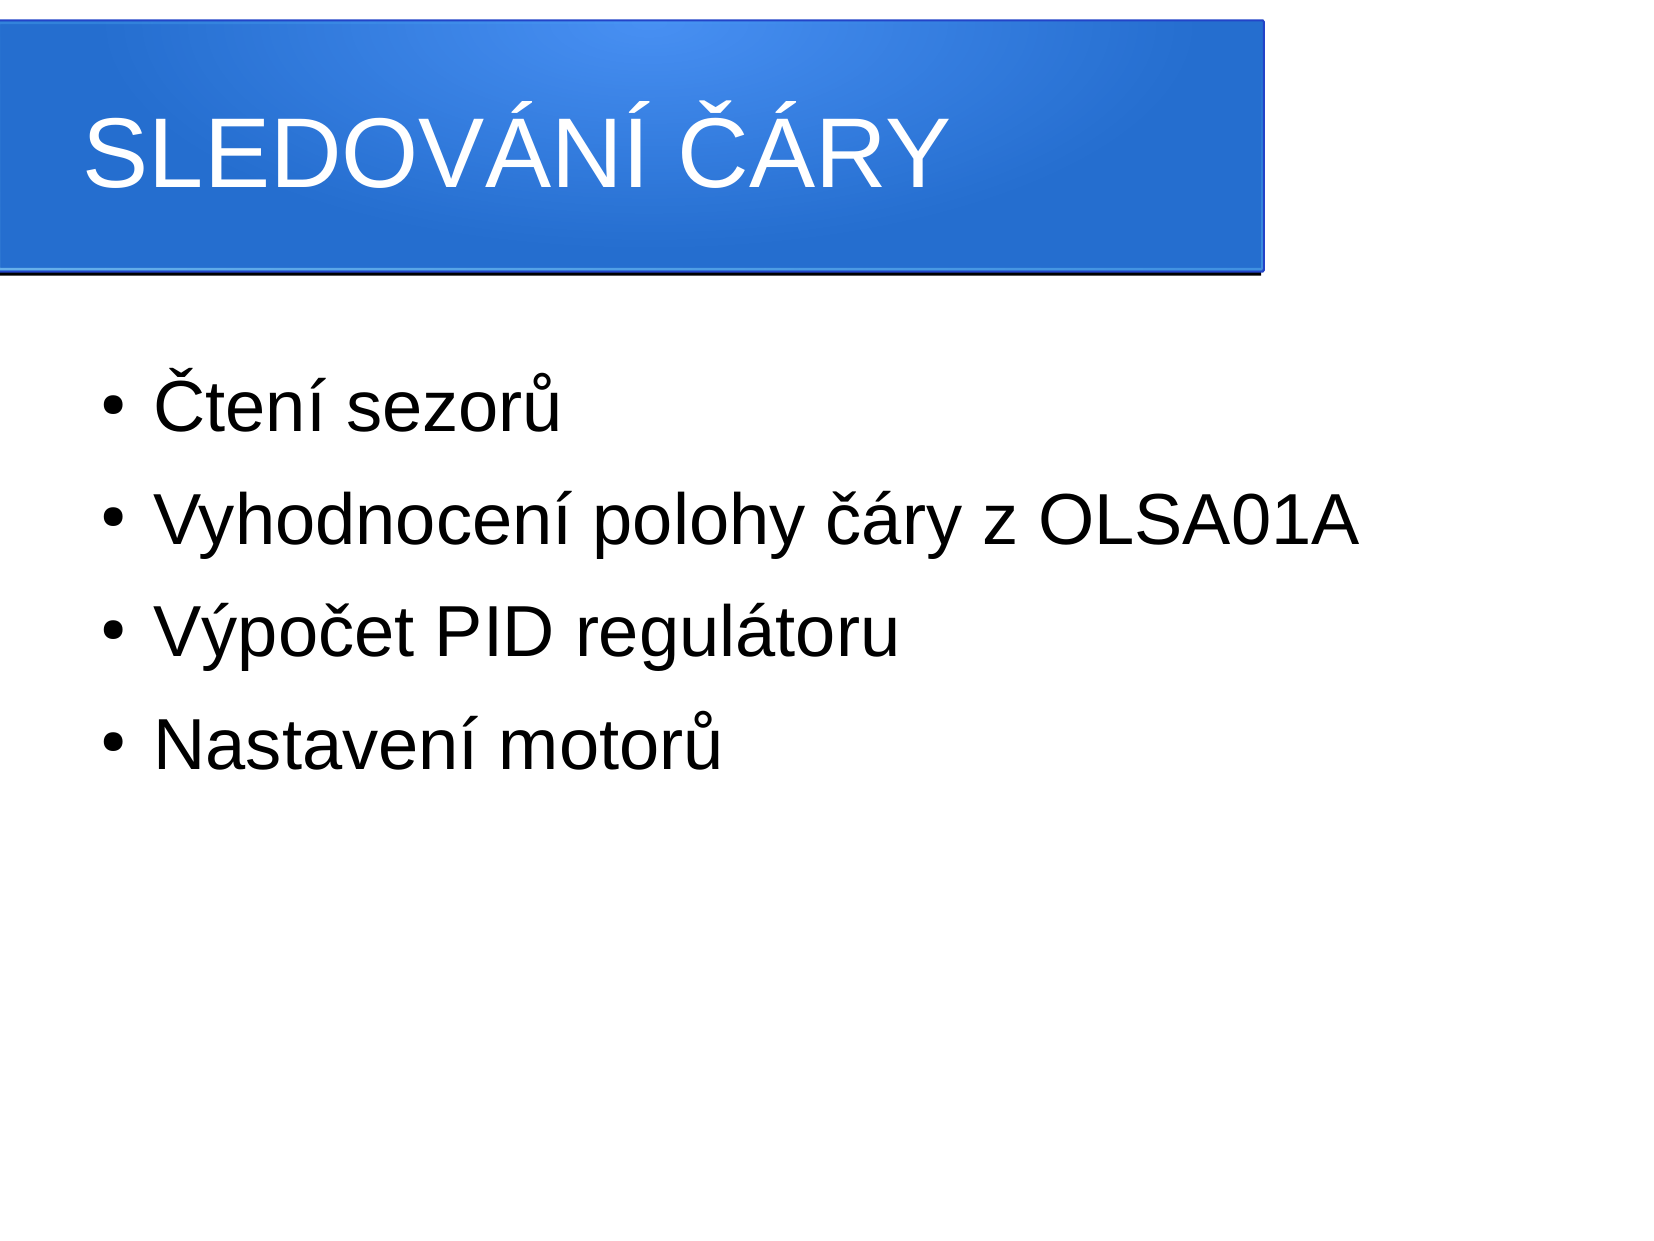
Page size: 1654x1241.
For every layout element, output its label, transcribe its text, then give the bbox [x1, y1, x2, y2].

title SLEDOVÁNÍ ČÁRY [82, 49, 1250, 257]
list Čtení sezorů Vyhodnocení polohy čáry z OLSA01A Výpočet PID regulátoru Nastavení motorů [82, 366, 1538, 1086]
